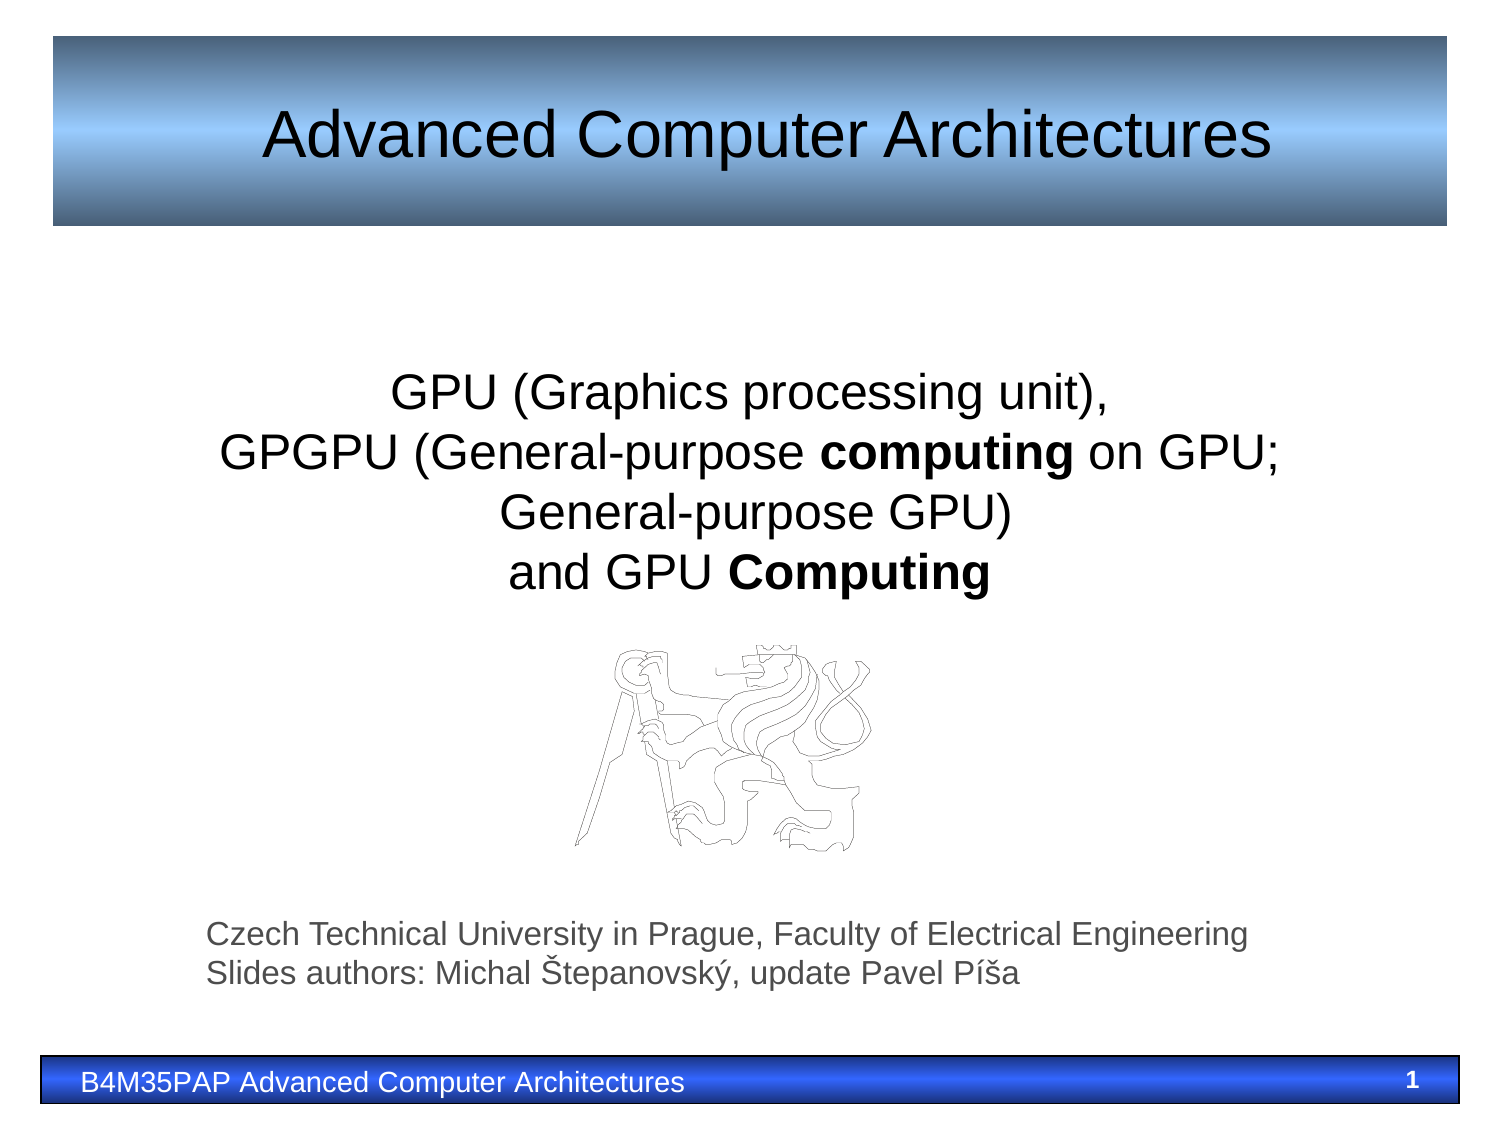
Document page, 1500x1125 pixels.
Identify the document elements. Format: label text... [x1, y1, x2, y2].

text_box Czech Technical University in Prague, Faculty of Electrical Engineering Slides authors: Michal Štepanovský, update Pavel Píša [191, 904, 1270, 1000]
text_box Advanced Computer Architectures [53, 36, 1447, 226]
text_box GPU (Graphics processing unit), GPGPU (General-purpose computing on GPU; General-purpose GPU) and GPU Computing [53, 351, 1447, 607]
chart [571, 641, 877, 858]
